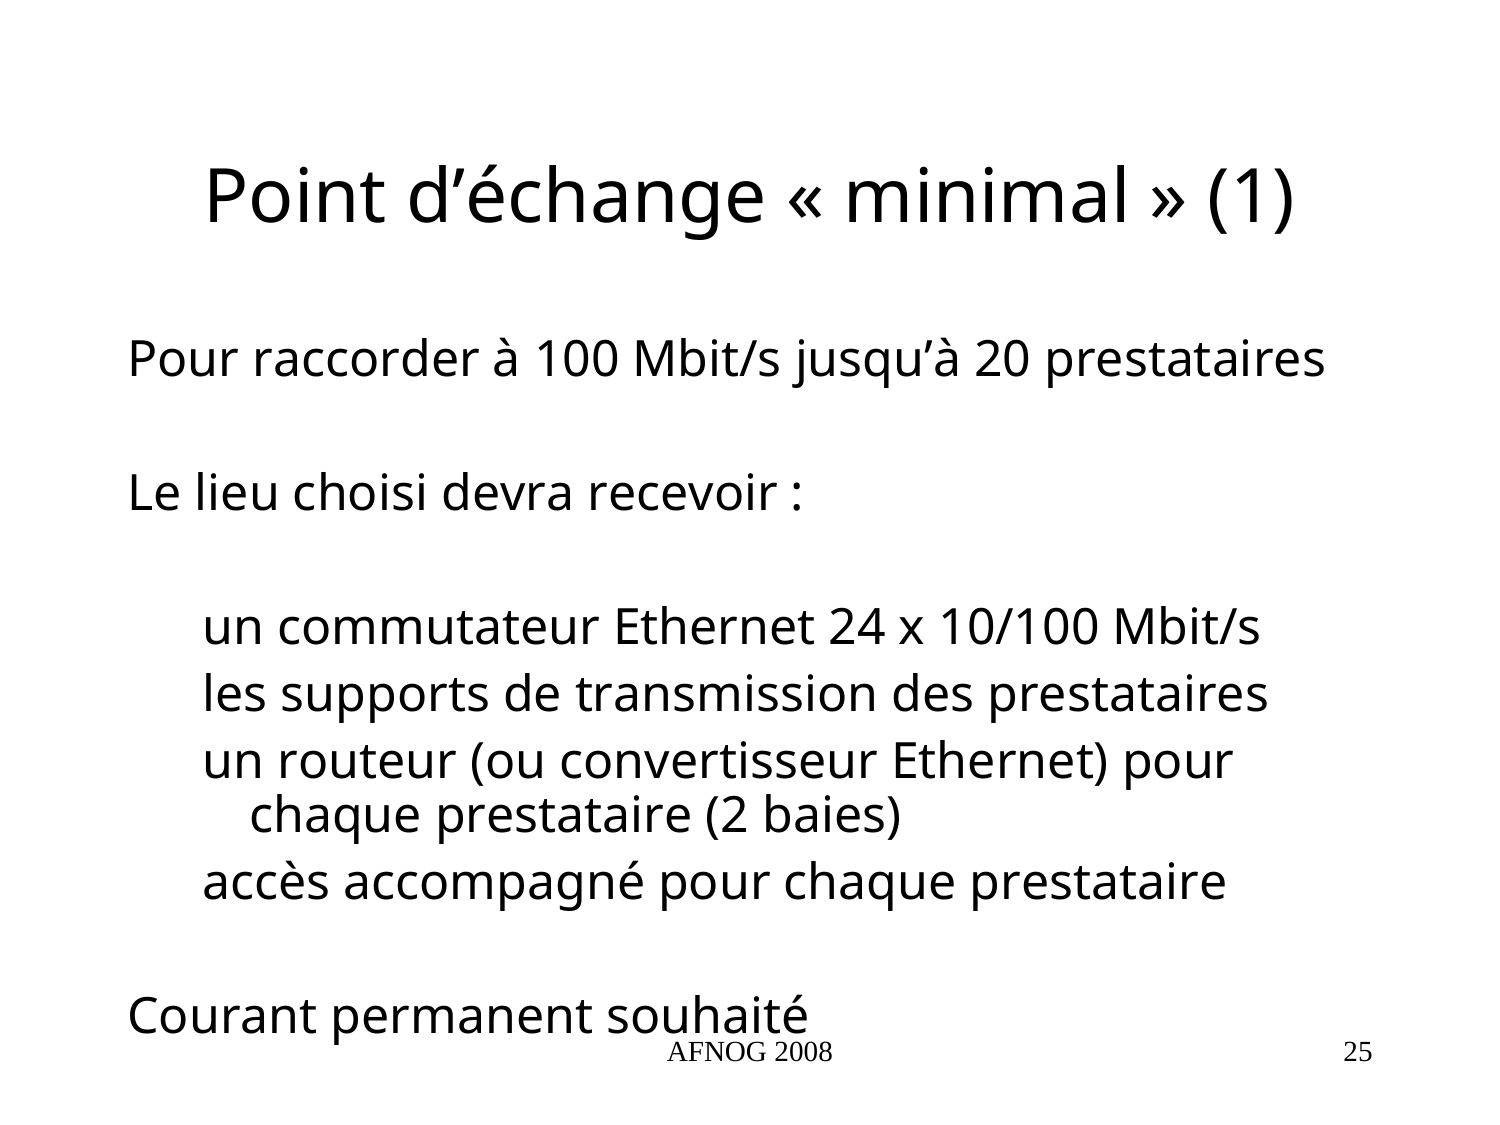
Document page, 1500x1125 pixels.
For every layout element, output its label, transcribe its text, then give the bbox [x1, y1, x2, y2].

text_box <number> [1074, 1028, 1388, 1101]
title Point d’échange « minimal » (1) [112, 99, 1388, 288]
list Pour raccorder à 100 Mbit/s jusqu’à 20 prestataires Le lieu choisi devra recevoir : un commutateur Ethernet 24 x 10/100 Mbit/s les supports de transmission des prestataires un routeur (ou convertisseur Ethernet) pour chaque prestataire (2 baies) accès accompagné pour chaque prestataire Courant permanent souhaité [112, 324, 1388, 1028]
text_box AFNOG 2008 [512, 1028, 988, 1101]
